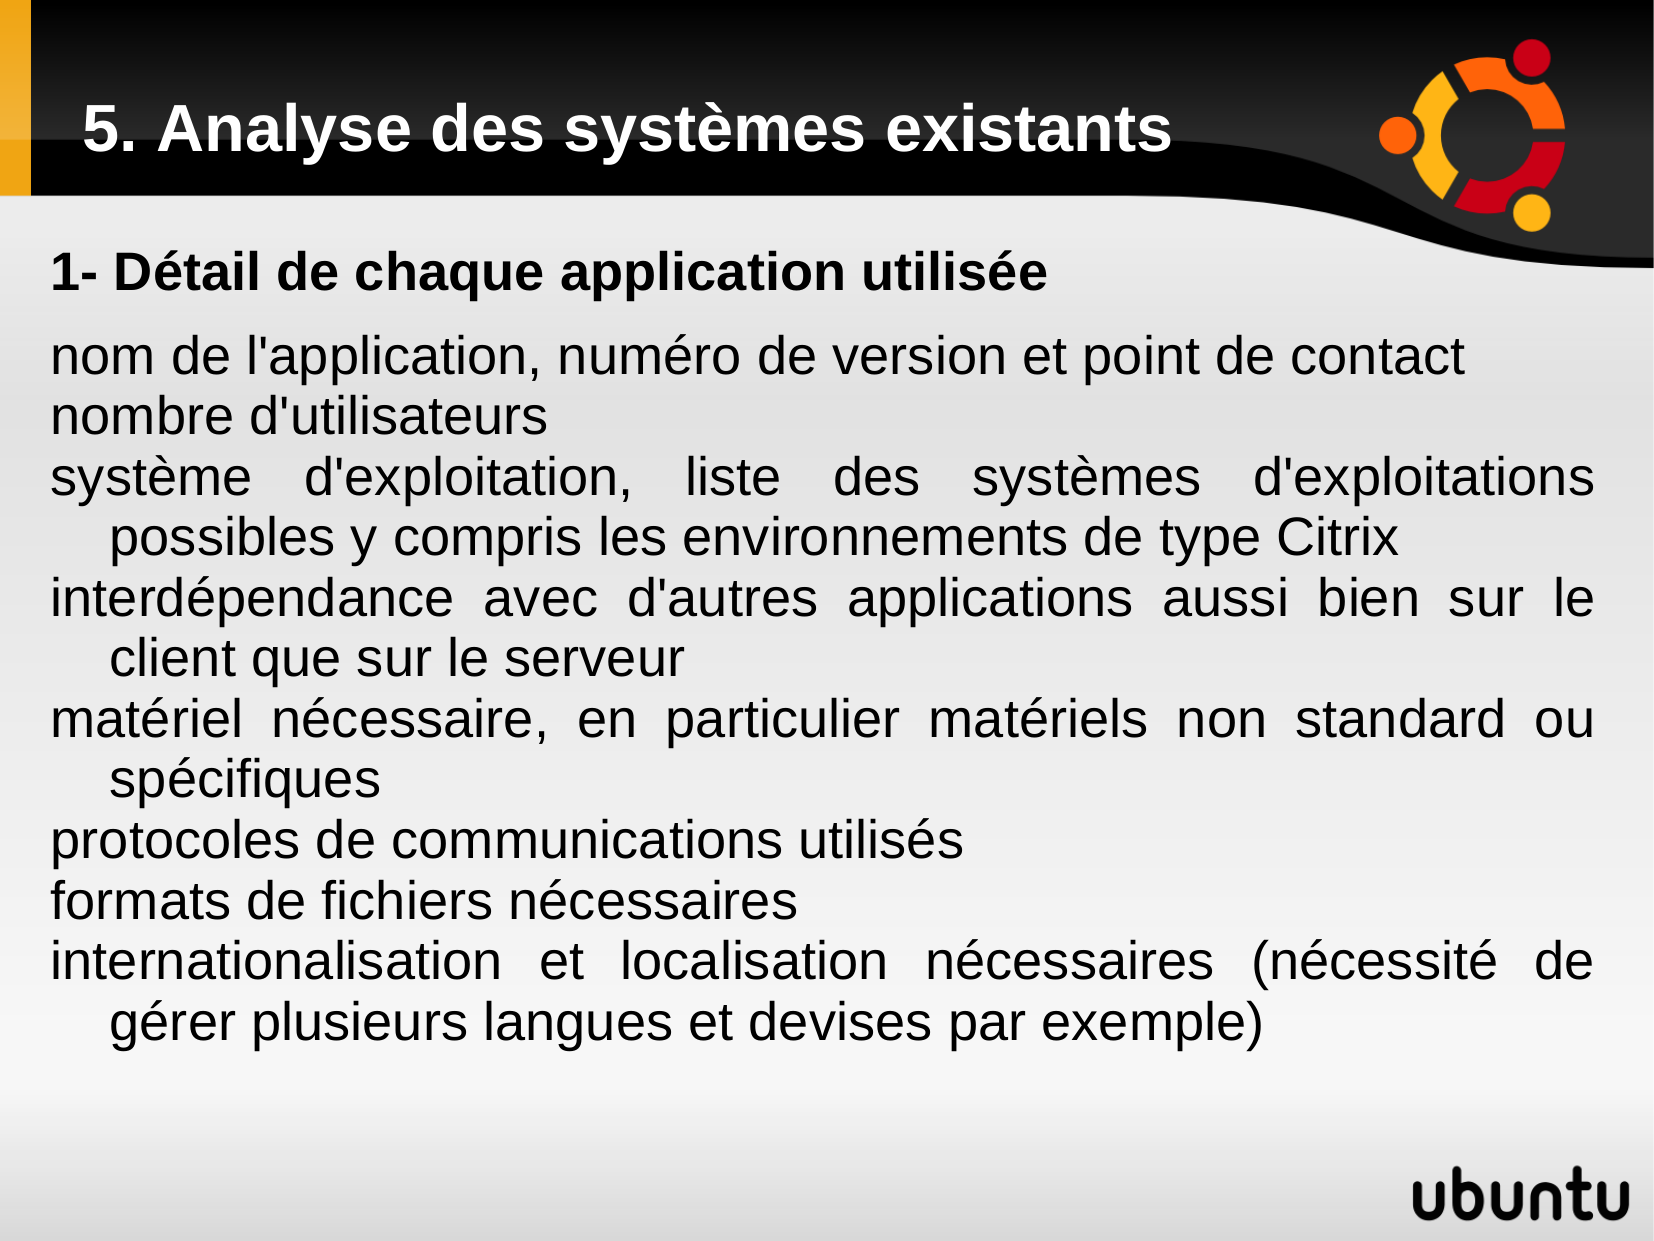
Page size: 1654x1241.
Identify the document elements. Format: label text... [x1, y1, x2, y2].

picture [0, 0, 1654, 1241]
text_box 1- Détail de chaque application utilisée nom de l'application, numéro de version et point de contact nombre d'utilisateurs système d'exploitation, liste des systèmes d'exploitations possibles y compris les environnements de type Citrix interdépendance avec d'autres applications aussi bien sur le client que sur le serveur matériel nécessaire, en particulier matériels non standard ou spécifiques protocoles de communications utilisés formats de fichiers nécessaires internationalisation et localisation nécessaires (nécessité de gérer plusieurs langues et devises par exemple) [35, 234, 1613, 1153]
title 5. Analyse des systèmes existants [82, 49, 1571, 207]
